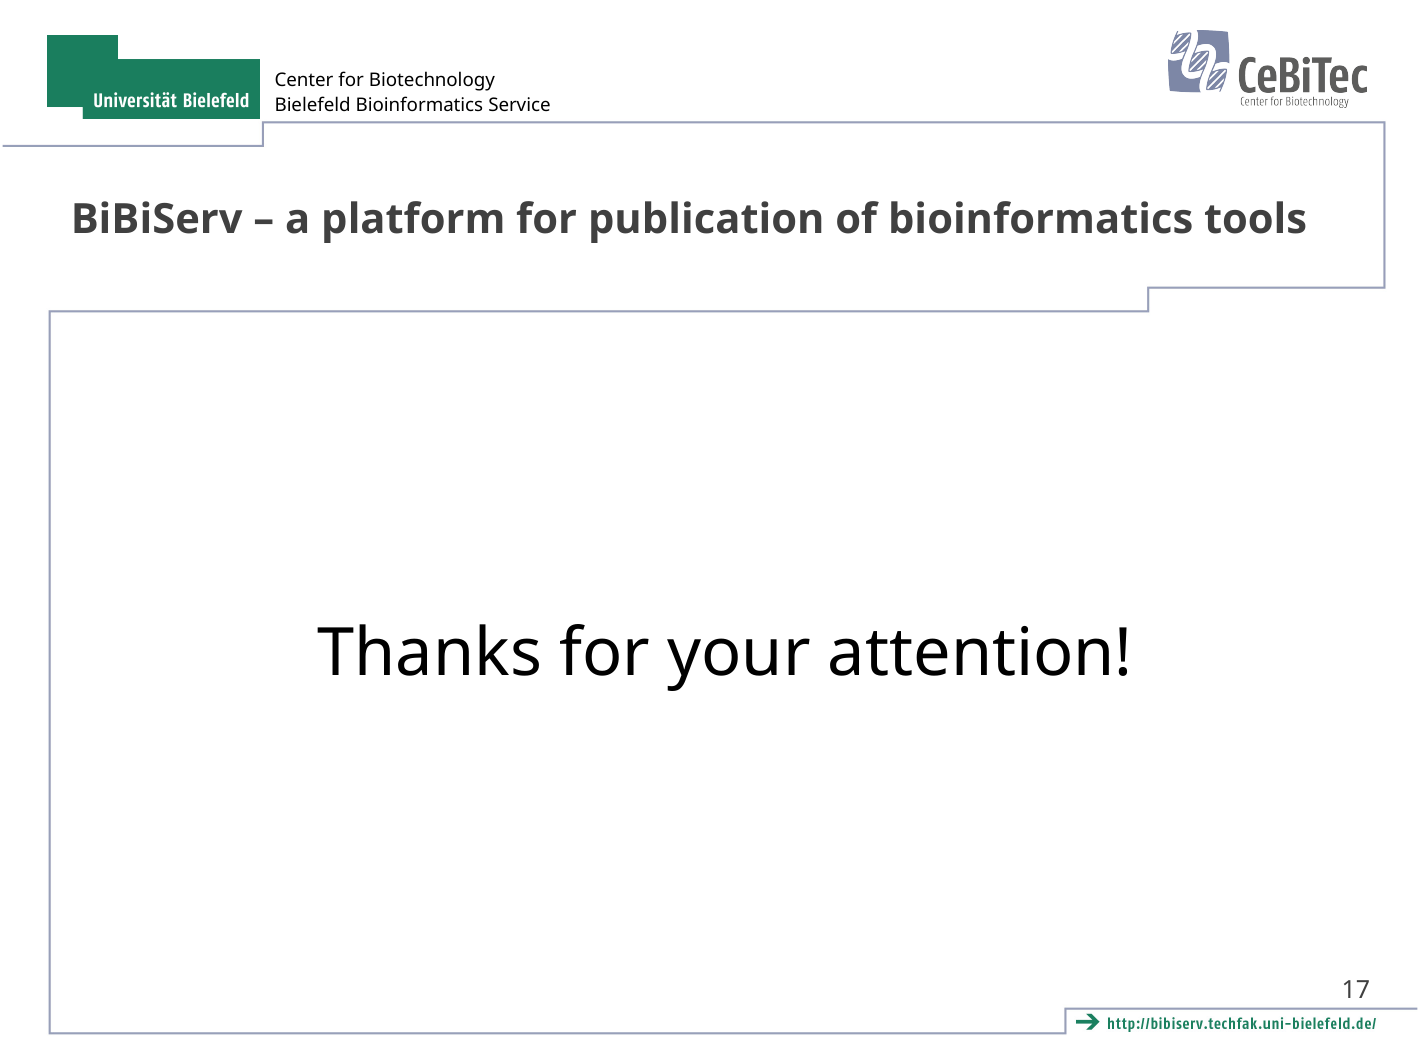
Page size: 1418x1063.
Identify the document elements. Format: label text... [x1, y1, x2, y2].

title BiBiServ – a platform for publication of bioinformatics tools [70, 159, 1359, 275]
subtitle Thanks for your attention! [76, 342, 1375, 957]
picture [2, 3, 1418, 1063]
